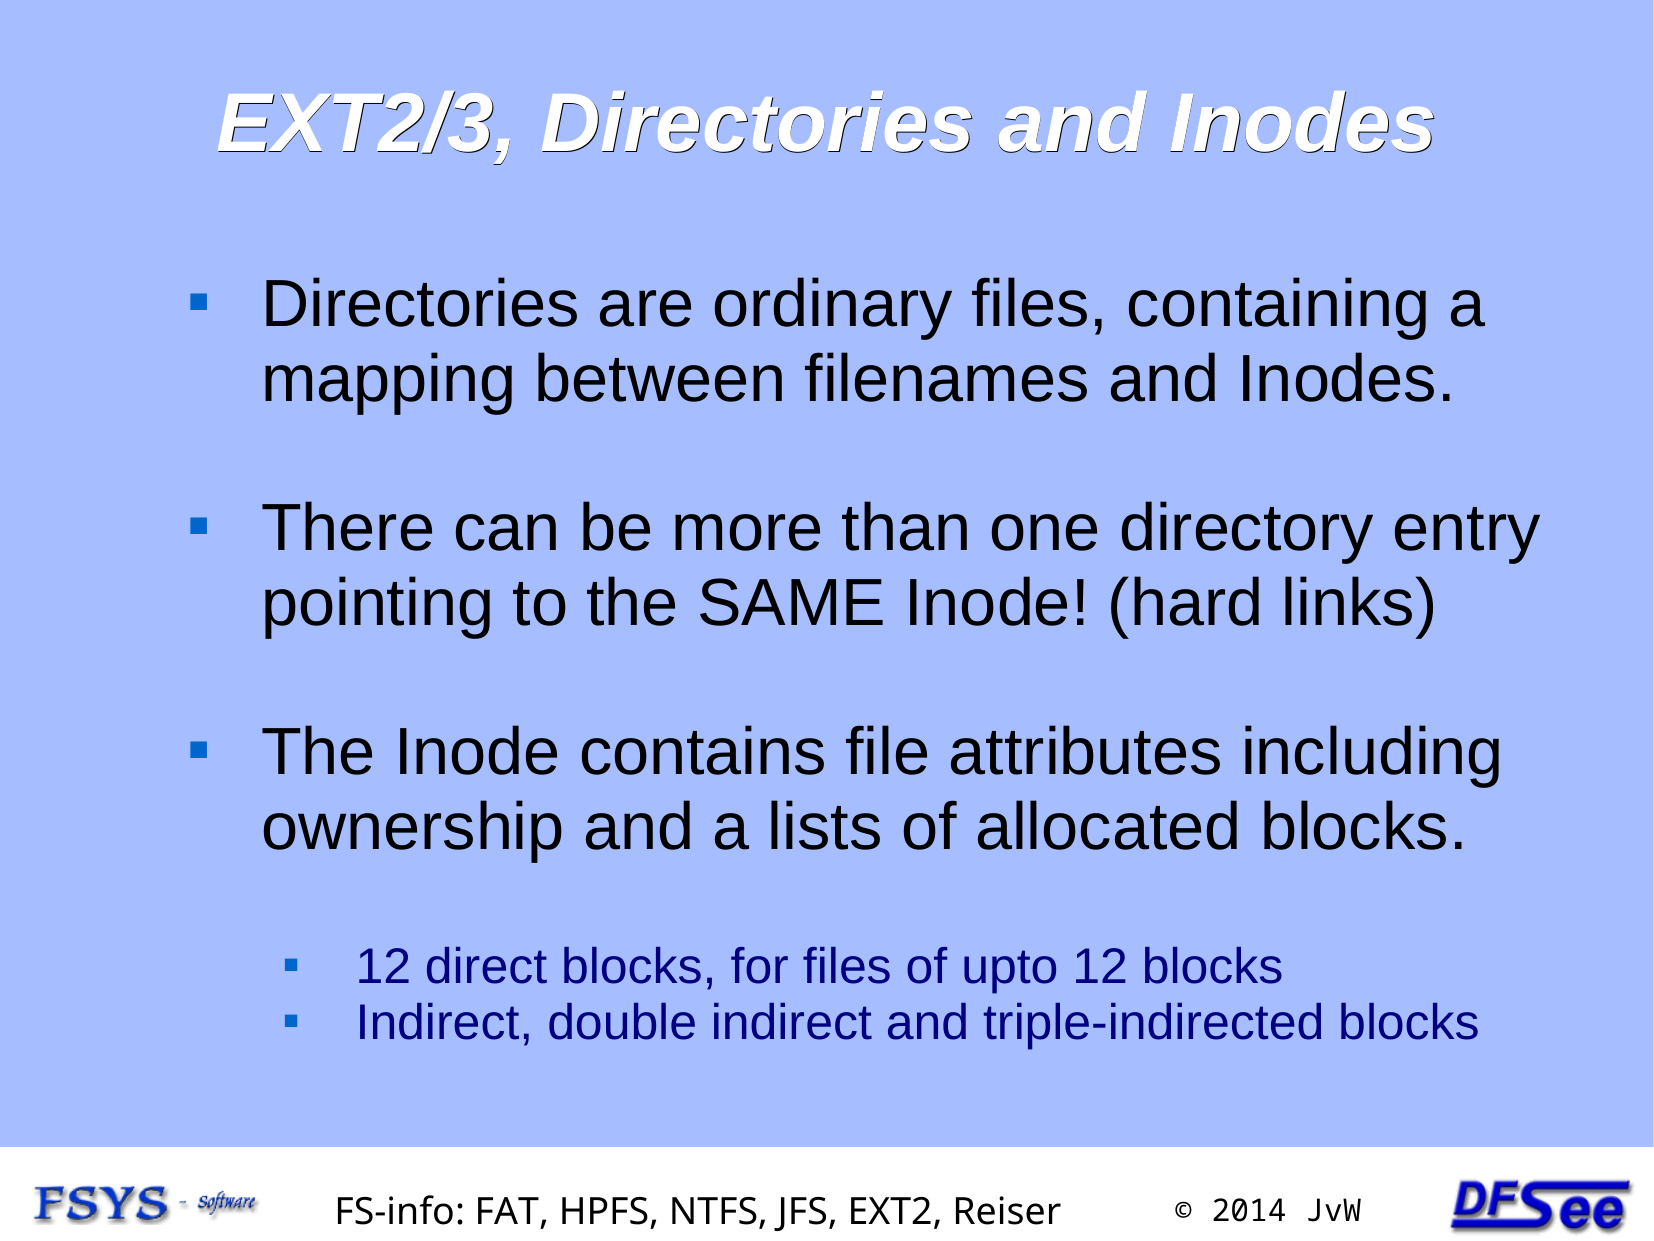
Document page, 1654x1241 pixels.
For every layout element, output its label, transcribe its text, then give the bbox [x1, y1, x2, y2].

list Directories are ordinary files, containing a mapping between filenames and Inodes. There can be more than one directory entry pointing to the SAME Inode! (hard links) The Inode contains file attributes including ownership and a lists of allocated blocks. 12 direct blocks, for files of upto 12 blocks Indirect, double indirect and triple-indirected blocks [178, 265, 1570, 1147]
picture [1446, 1177, 1635, 1241]
picture [29, 1181, 265, 1225]
title EXT2/3, Directories and Inodes [121, 19, 1534, 227]
